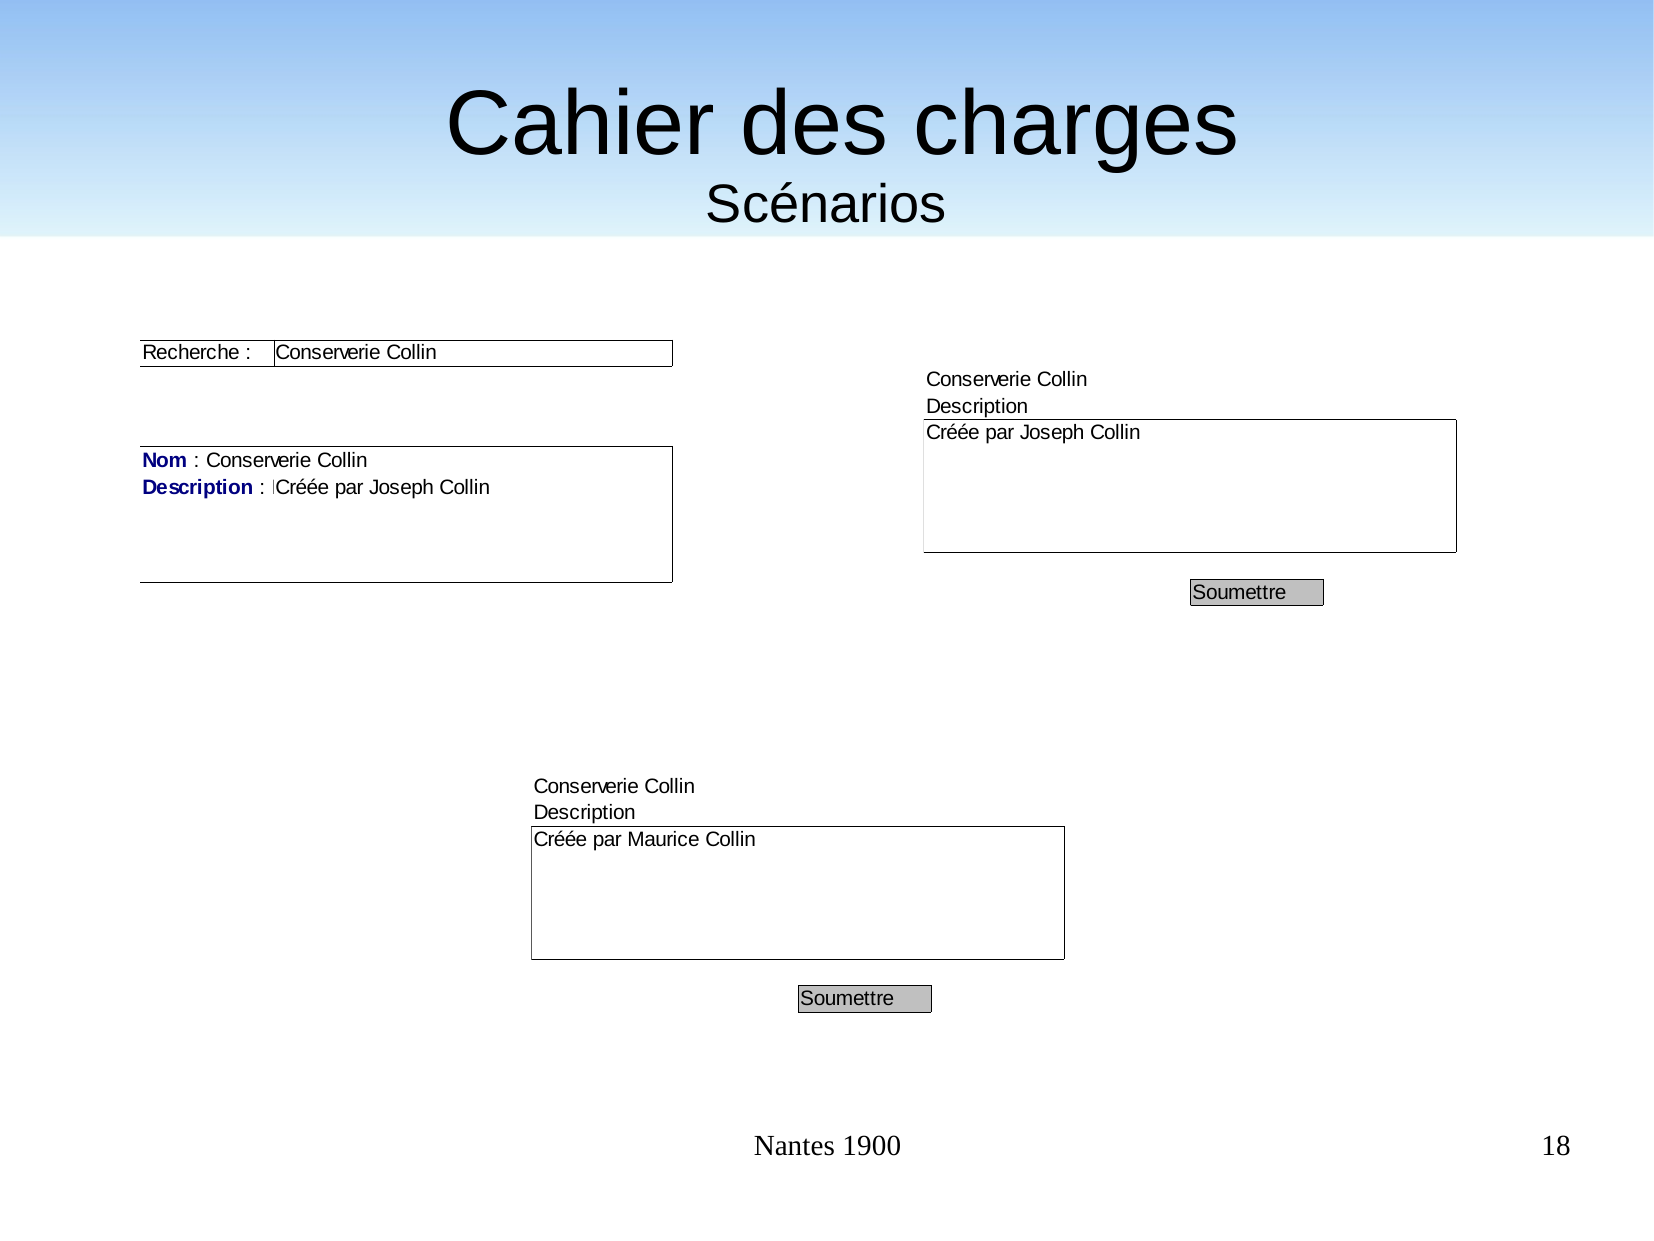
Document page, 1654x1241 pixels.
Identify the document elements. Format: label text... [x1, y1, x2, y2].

chart [140, 339, 1654, 1241]
title Cahier des charges Scénarios [82, 49, 1571, 257]
picture [0, 0, 1654, 1241]
